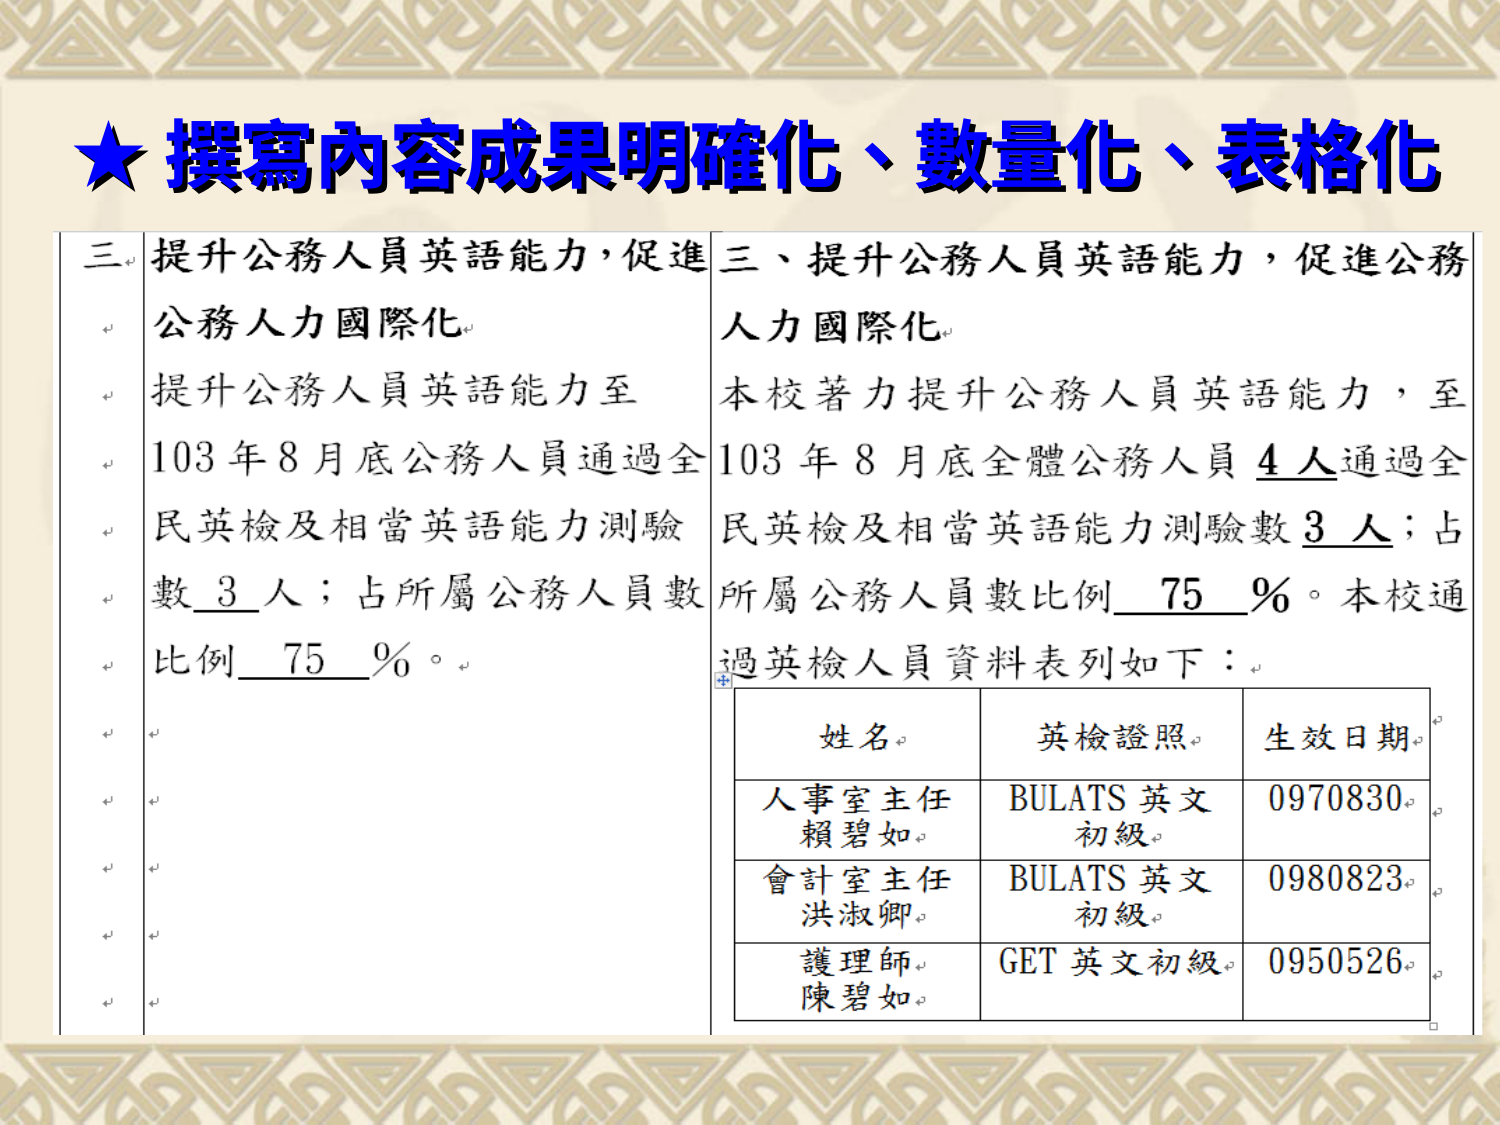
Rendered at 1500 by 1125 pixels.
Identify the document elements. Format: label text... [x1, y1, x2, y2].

title ★撰寫內容成果明確化、數量化、表格化 [29, 85, 1483, 220]
picture [0, 0, 1500, 1125]
